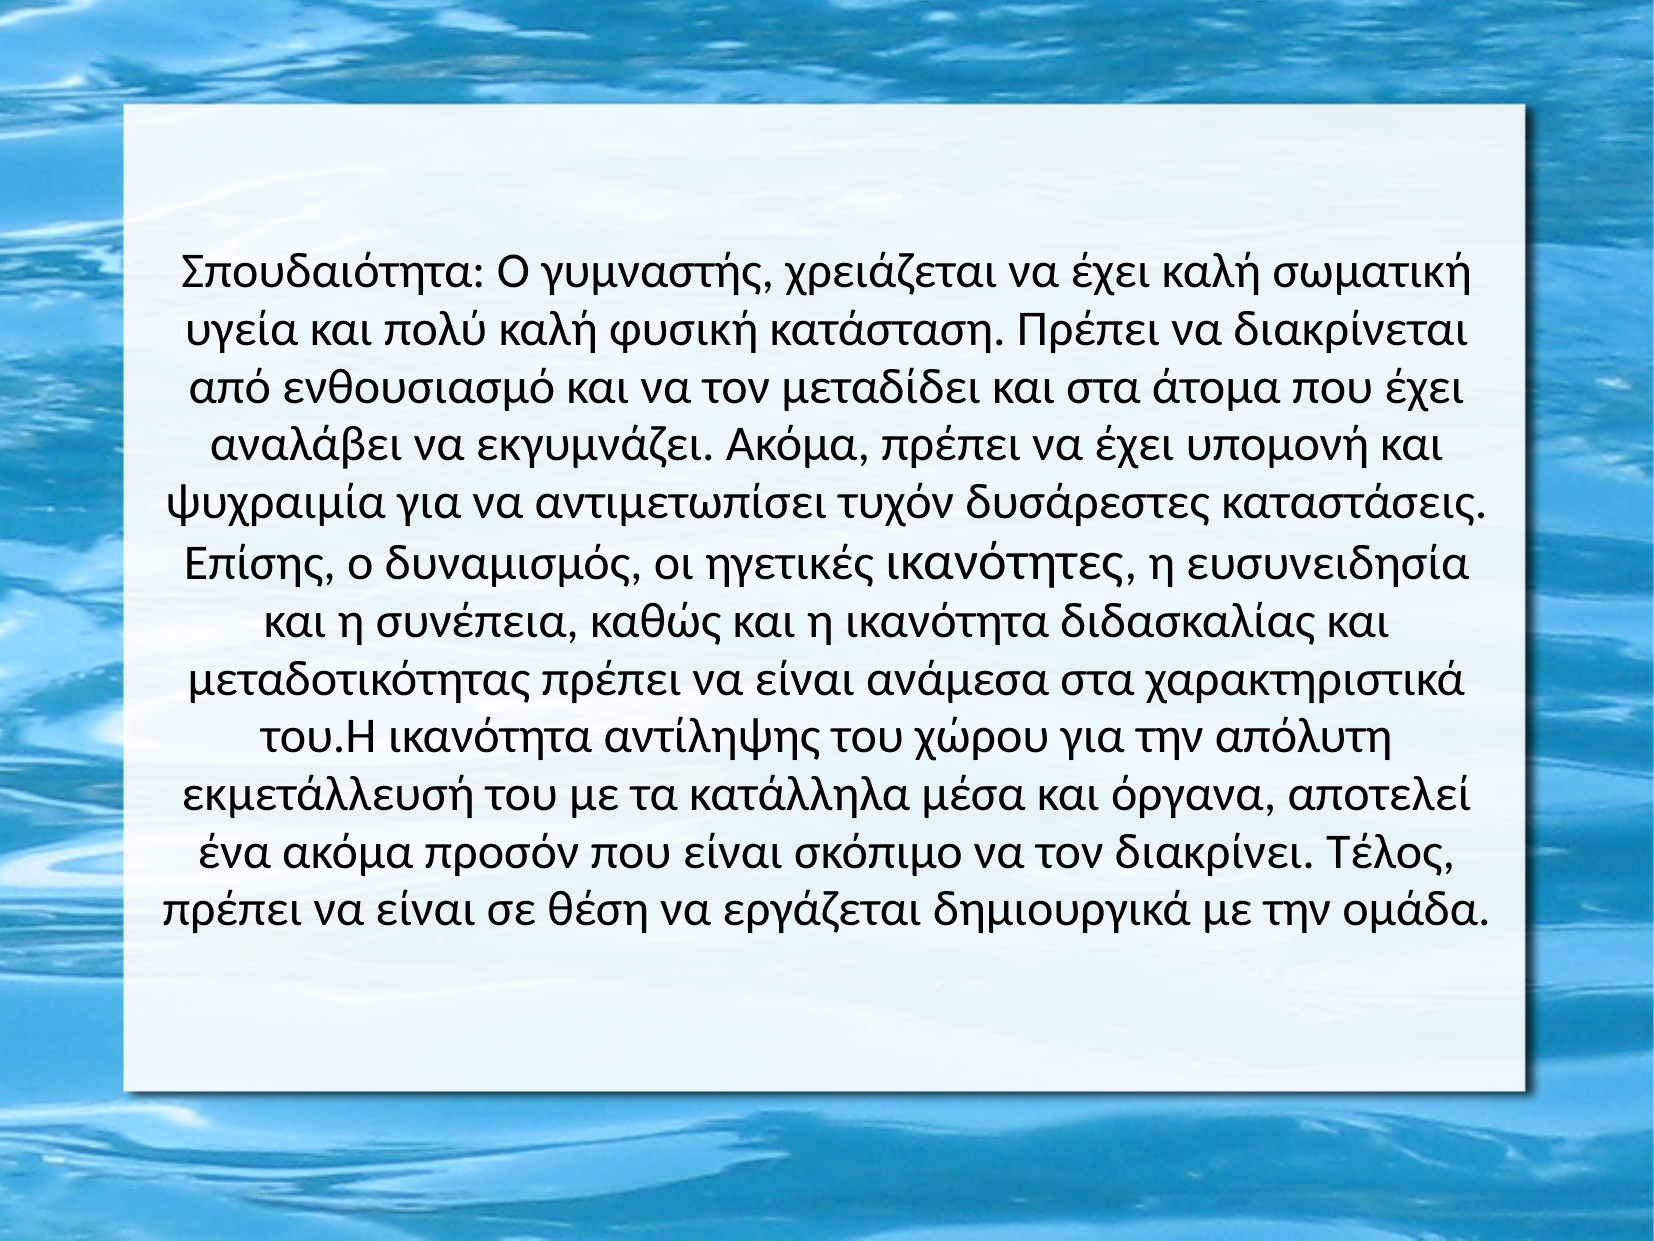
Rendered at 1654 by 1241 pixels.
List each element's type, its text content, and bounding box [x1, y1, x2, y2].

picture [0, 0, 1654, 1241]
subtitle Σπουδαιότητα: Ο γυμναστής, χρειάζεται να έχει καλή σωματική υγεία και πολύ καλή φυσική κατάσταση. Πρέπει να διακρίνεται από ενθουσιασμό και να τον μεταδίδει και στα άτομα που έχει αναλάβει να εκγυμνάζει. Ακόμα, πρέπει να έχει υπομονή και ψυχραιμία για να αντιμετωπίσει τυχόν δυσάρεστες καταστάσεις. Επίσης, ο δυναμισμός, οι ηγετικές ικανότητες, η ευσυνειδησία και η συνέπεια, καθώς και η ικανότητα διδασκαλίας και μεταδοτικότητας πρέπει να είναι ανάμεσα στα χαρακτηριστικά του.Η ικανότητα αντίληψης του χώρου για την απόλυτη εκμετάλλευσή του με τα κατάλληλα μέσα και όργανα, αποτελεί ένα ακόμα προσόν που είναι σκόπιμο να τον διακρίνει. Τέλος, πρέπει να είναι σε θέση να εργάζεται δημιουργικά με την ομάδα. [147, 125, 1506, 1056]
